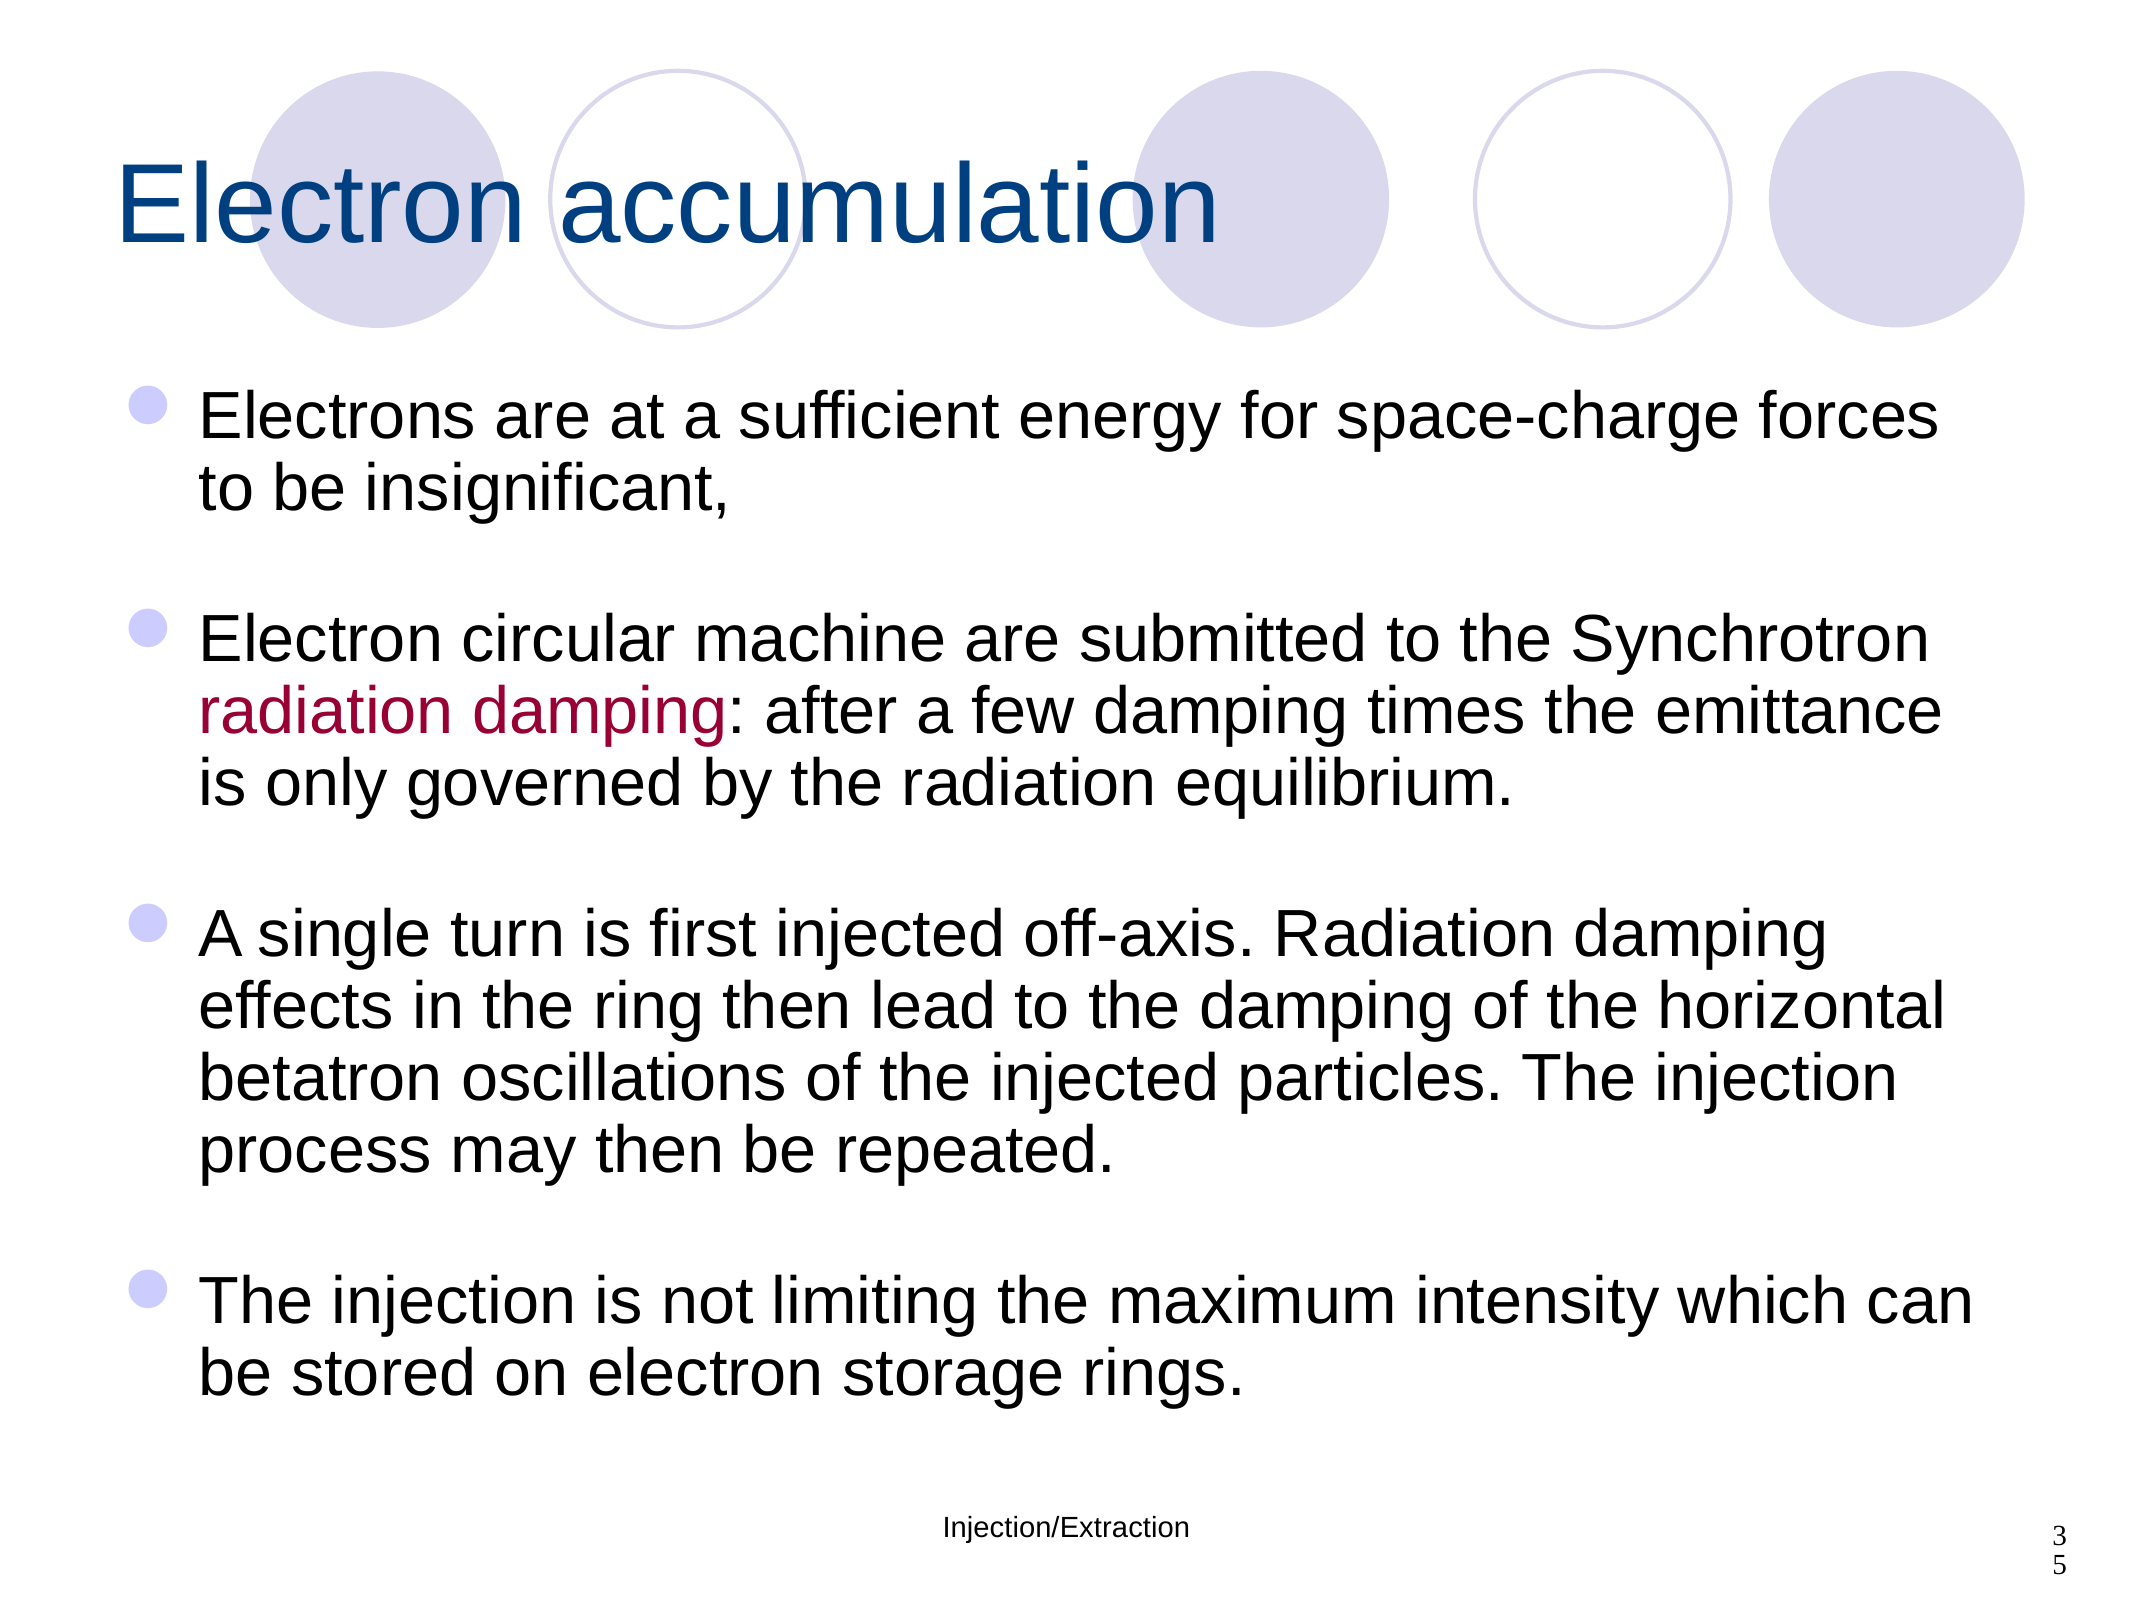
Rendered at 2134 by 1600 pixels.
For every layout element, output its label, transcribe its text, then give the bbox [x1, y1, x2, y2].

title Electron accumulation [106, 21, 2028, 372]
list Electrons are at a sufficient energy for space-charge forces to be insignificant, Electron circular machine are submitted to the Synchrotron radiation damping: after a few damping times the emittance is only governed by the radiation equilibrium. A single turn is first injected off-axis. Radiation damping effects in the ring then lead to the damping of the horizontal betatron oscillations of the injected particles. The injection process may then be repeated. The injection is not limiting the maximum intensity which can be stored on electron storage rings. [106, 372, 2028, 1600]
